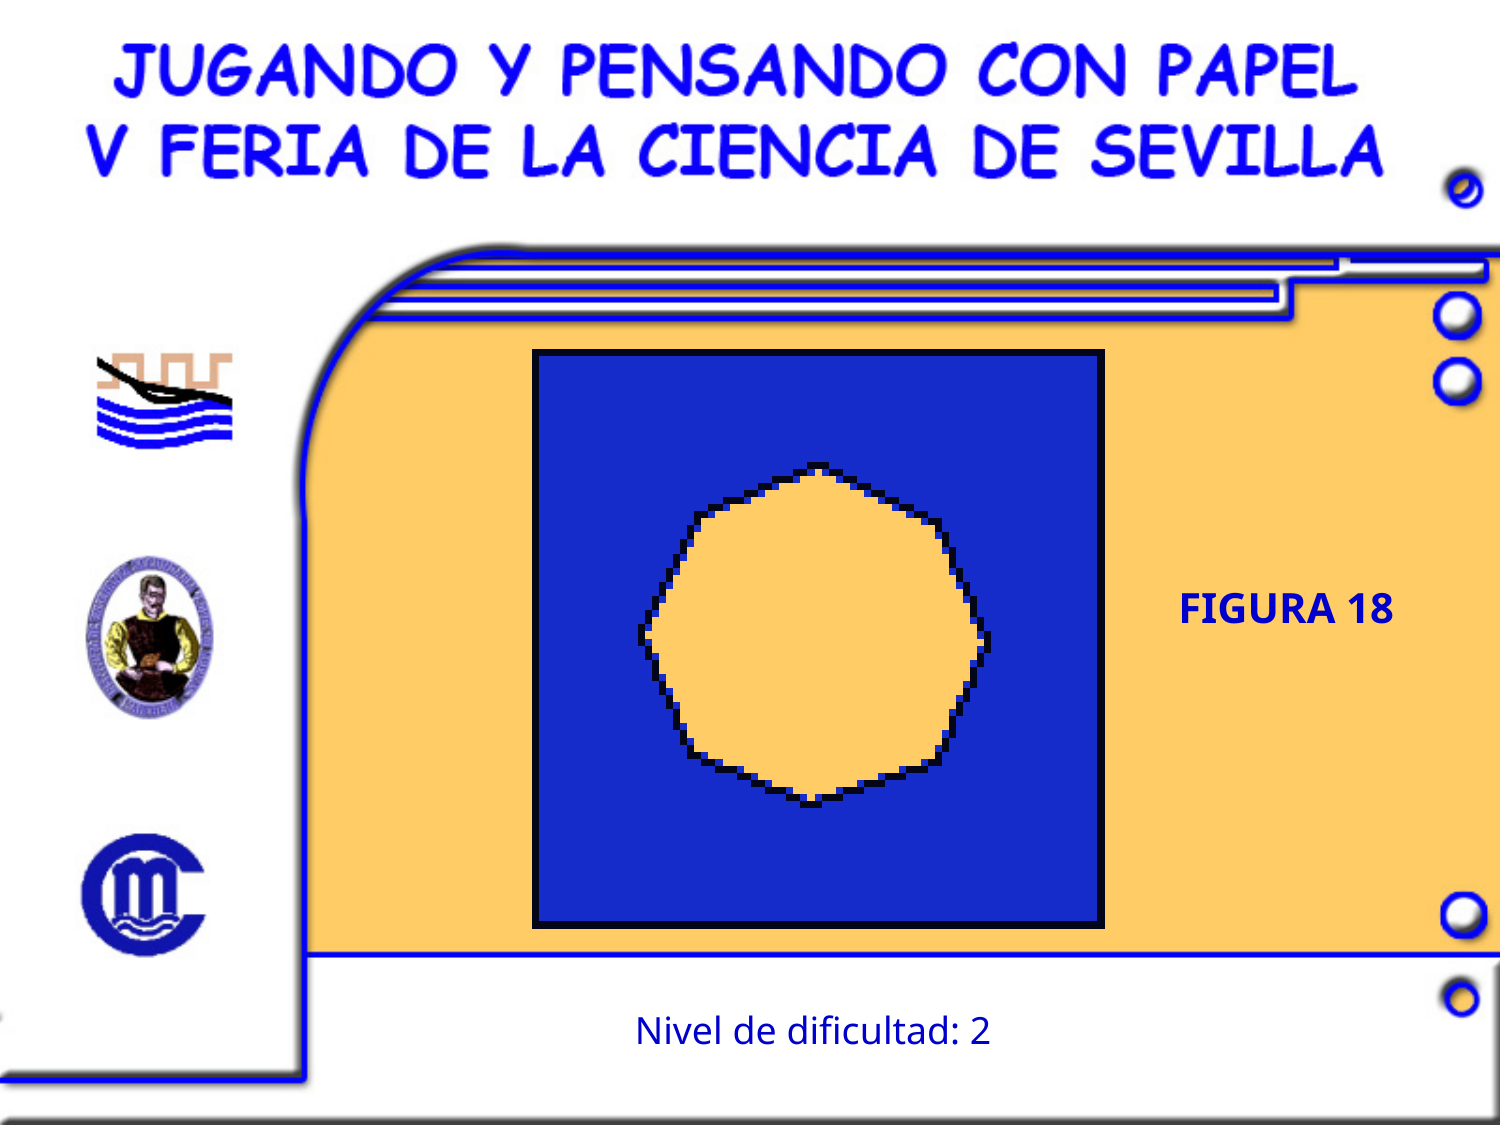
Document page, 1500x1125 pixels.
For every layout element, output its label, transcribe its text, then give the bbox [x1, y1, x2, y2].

text_box FIGURA 18 [1163, 574, 1424, 640]
picture [0, 0, 1500, 1125]
text_box Nivel de dificultad: 2 [620, 999, 1010, 1060]
